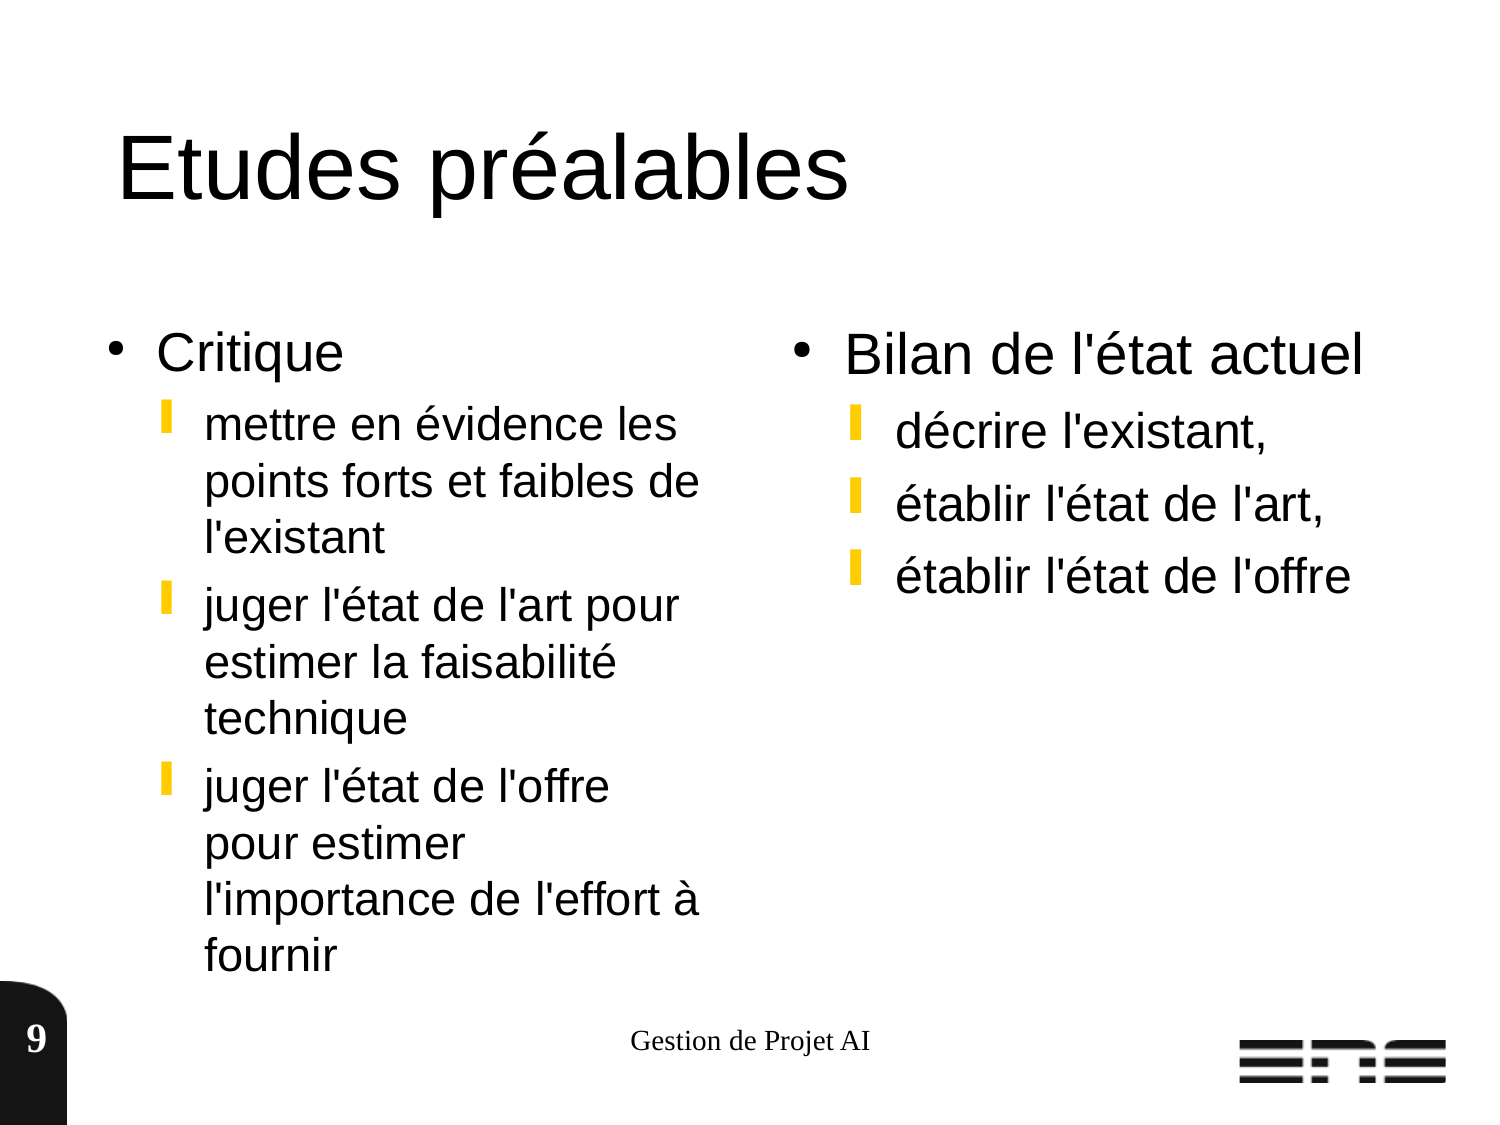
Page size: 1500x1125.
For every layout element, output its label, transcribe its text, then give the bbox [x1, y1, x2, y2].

title Etudes préalables [66, 37, 1342, 225]
list Critique mettre en évidence les points forts et faibles de l'existant juger l'état de l'art pour estimer la faisabilité technique juger l'état de l'offre pour estimer l'importance de l'effort à fournir [74, 309, 733, 994]
list Bilan de l'état actuel décrire l'existant, établir l'état de l'art, établir l'état de l'offre [759, 309, 1417, 994]
